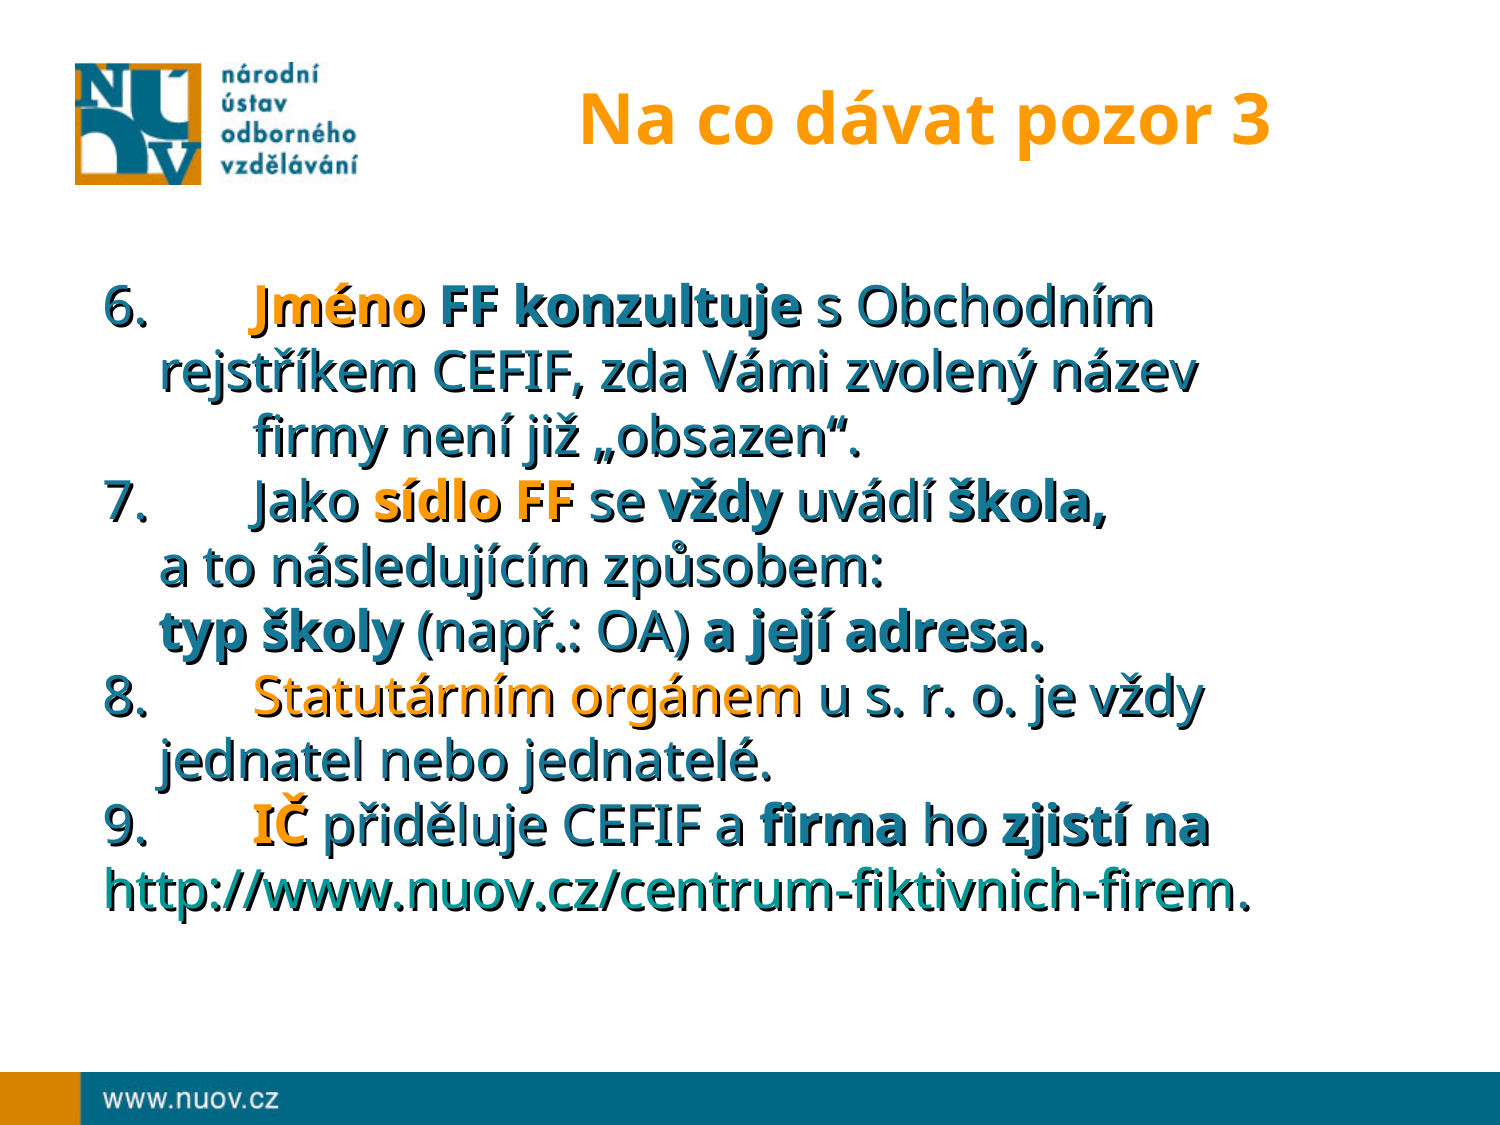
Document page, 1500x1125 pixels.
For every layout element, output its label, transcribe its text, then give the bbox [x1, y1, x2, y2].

title Na co dávat pozor 3 [424, 45, 1425, 188]
text_box [0, 1072, 1500, 1125]
text_box 6. Jméno FF konzultuje s Obchodním rejstříkem CEFIF, zda Vámi zvolený název firmy není již „obsazen“. 7. Jako sídlo FF se vždy uvádí škola, a to následujícím způsobem: typ školy (např.: OA) a její adresa. 8. Statutárním orgánem u s. r. o. je vždy jednatel nebo jednatelé. 9. IČ přiděluje CEFIF a firma ho zjistí na http://www.nuov.cz/centrum-fiktivnich-firem. [87, 262, 1500, 937]
text_box [75, 62, 358, 185]
